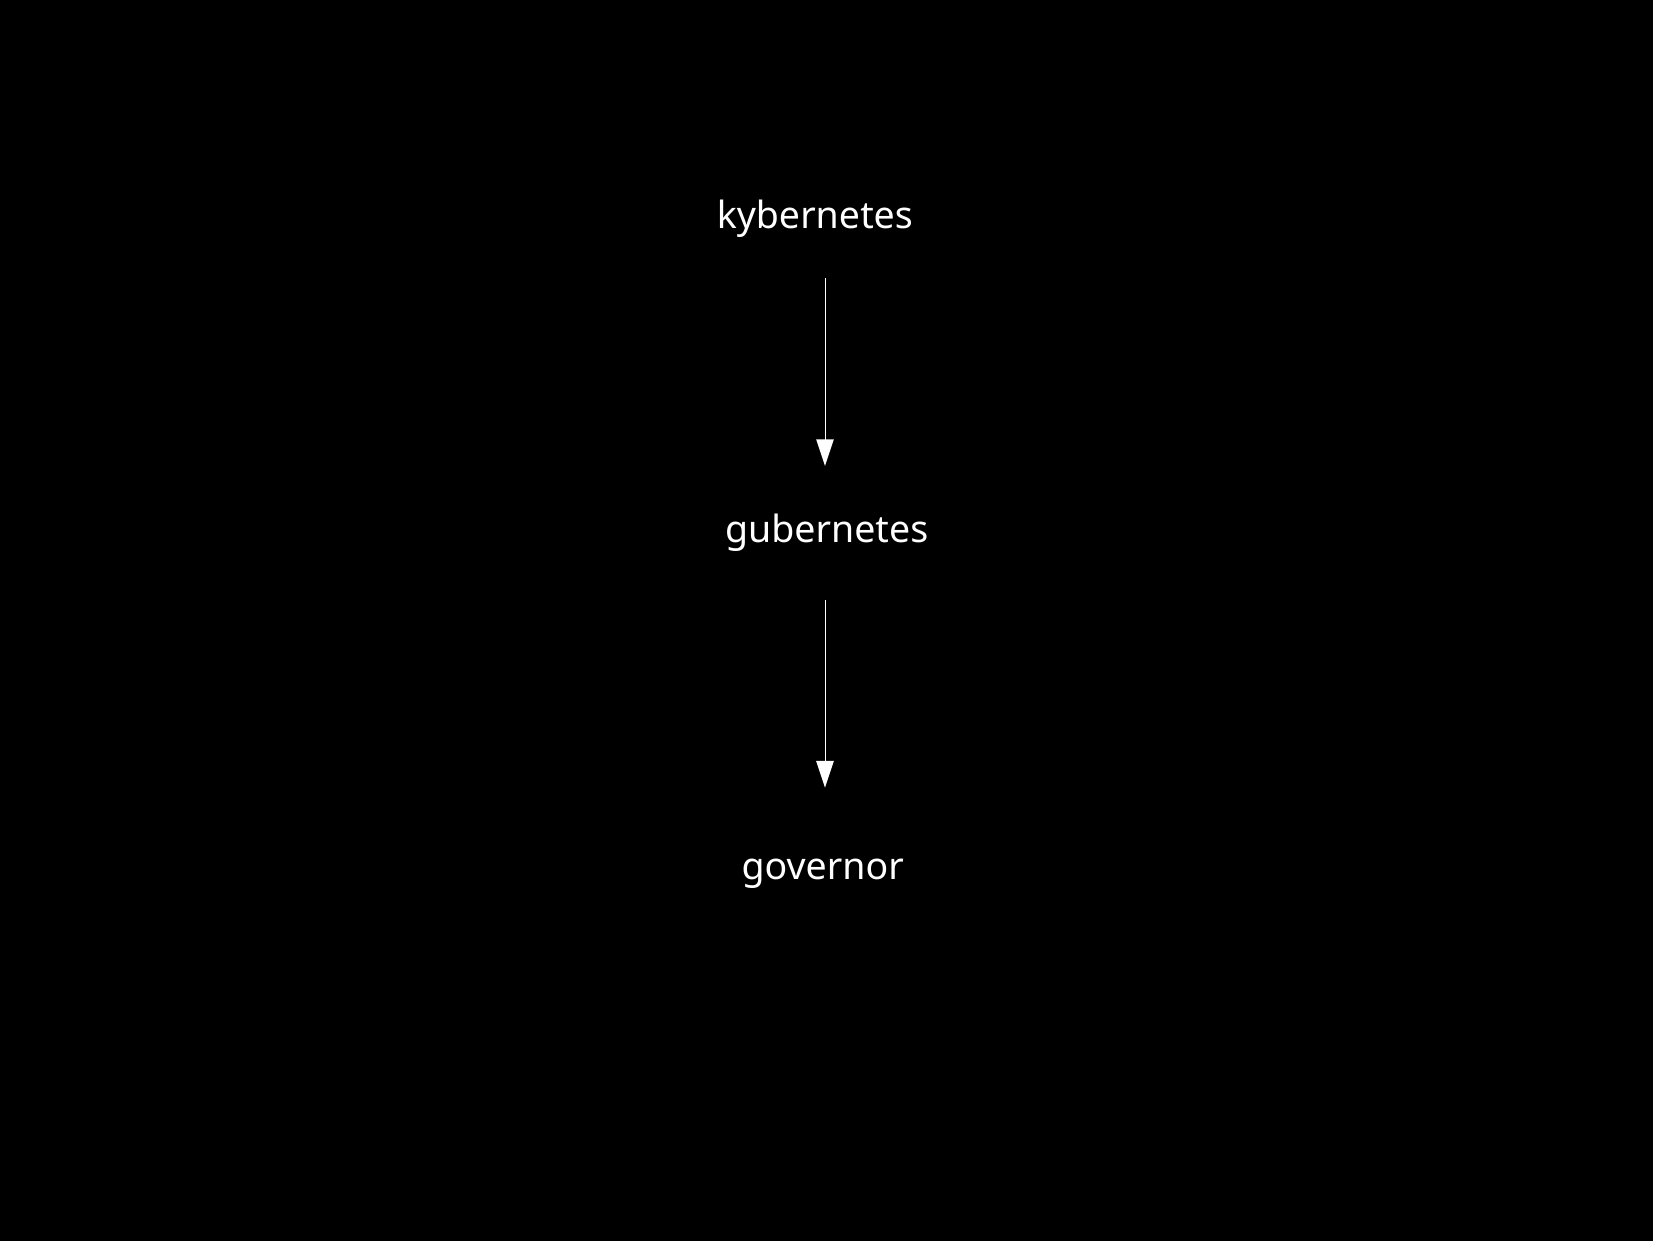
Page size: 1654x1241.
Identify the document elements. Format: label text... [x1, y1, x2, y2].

text_box governor [726, 832, 938, 901]
text_box gubernetes [710, 494, 1013, 563]
text_box kybernetes [702, 180, 1013, 249]
